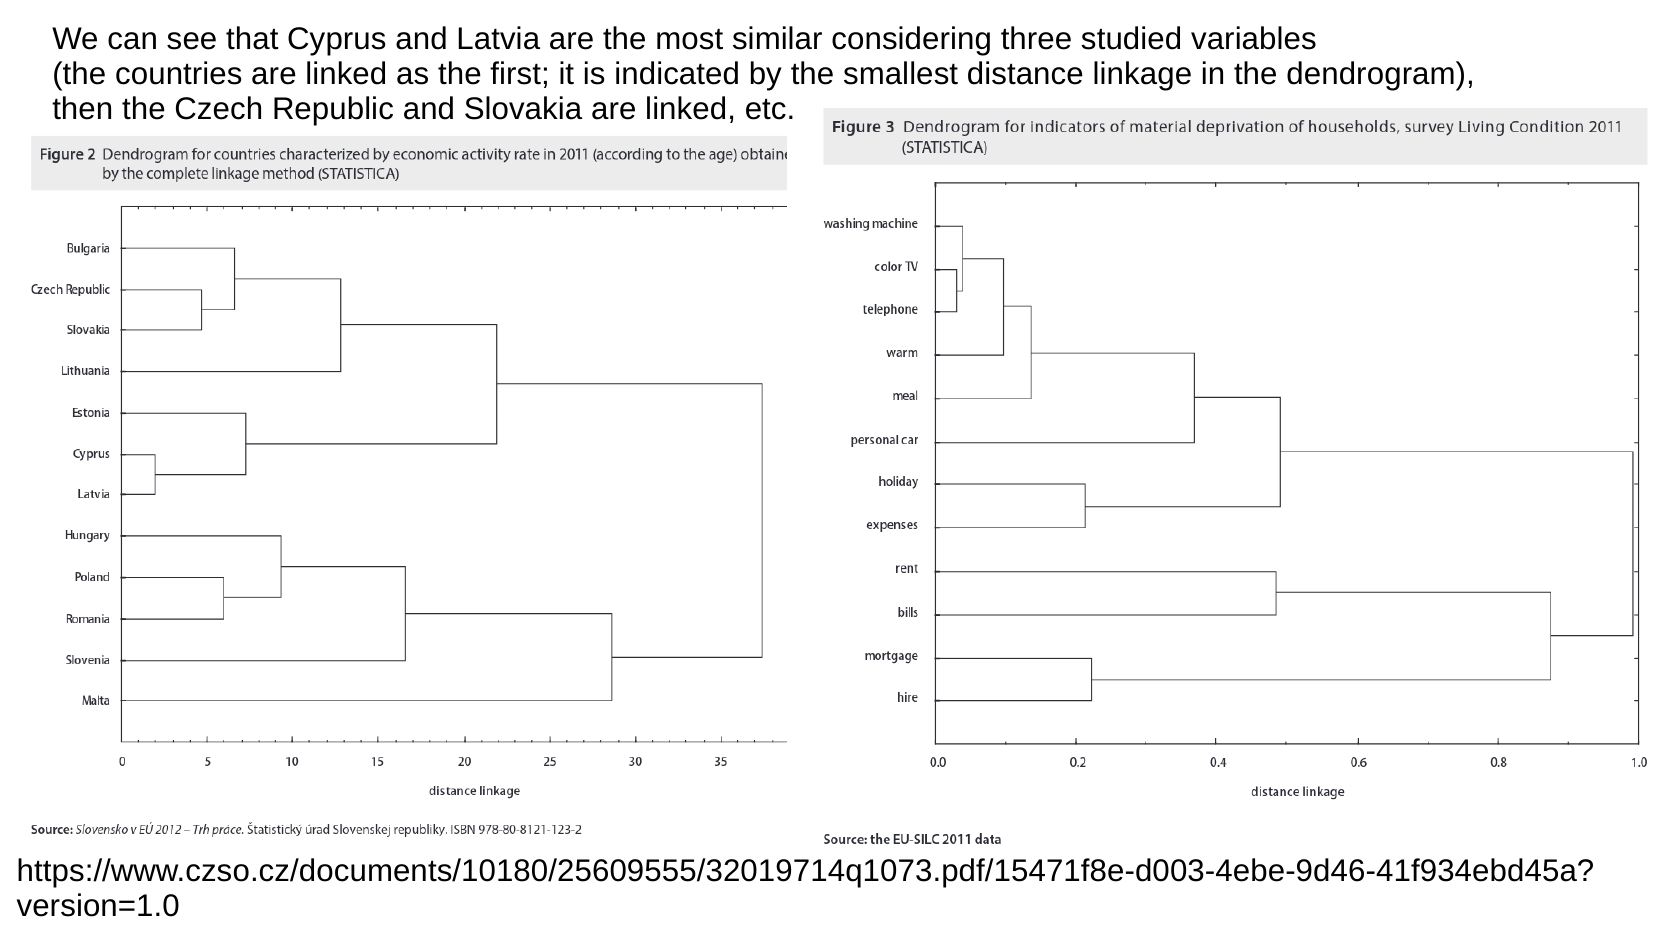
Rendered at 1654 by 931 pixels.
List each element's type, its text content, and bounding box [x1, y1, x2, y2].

picture [0, 101, 1654, 863]
text_box https://www.czso.cz/documents/10180/25609555/32019714q1073.pdf/15471f8e-d003-4ebe-9d46-41f934ebd45a?version=1.0 [1, 845, 1613, 931]
text_box We can see that Cyprus and Latvia are the most similar considering three studied variables (the countries are linked as the first; it is indicated by the smallest distance linkage in the dendrogram), then the Czech Republic and Slovakia are linked, etc. [37, 14, 1493, 134]
